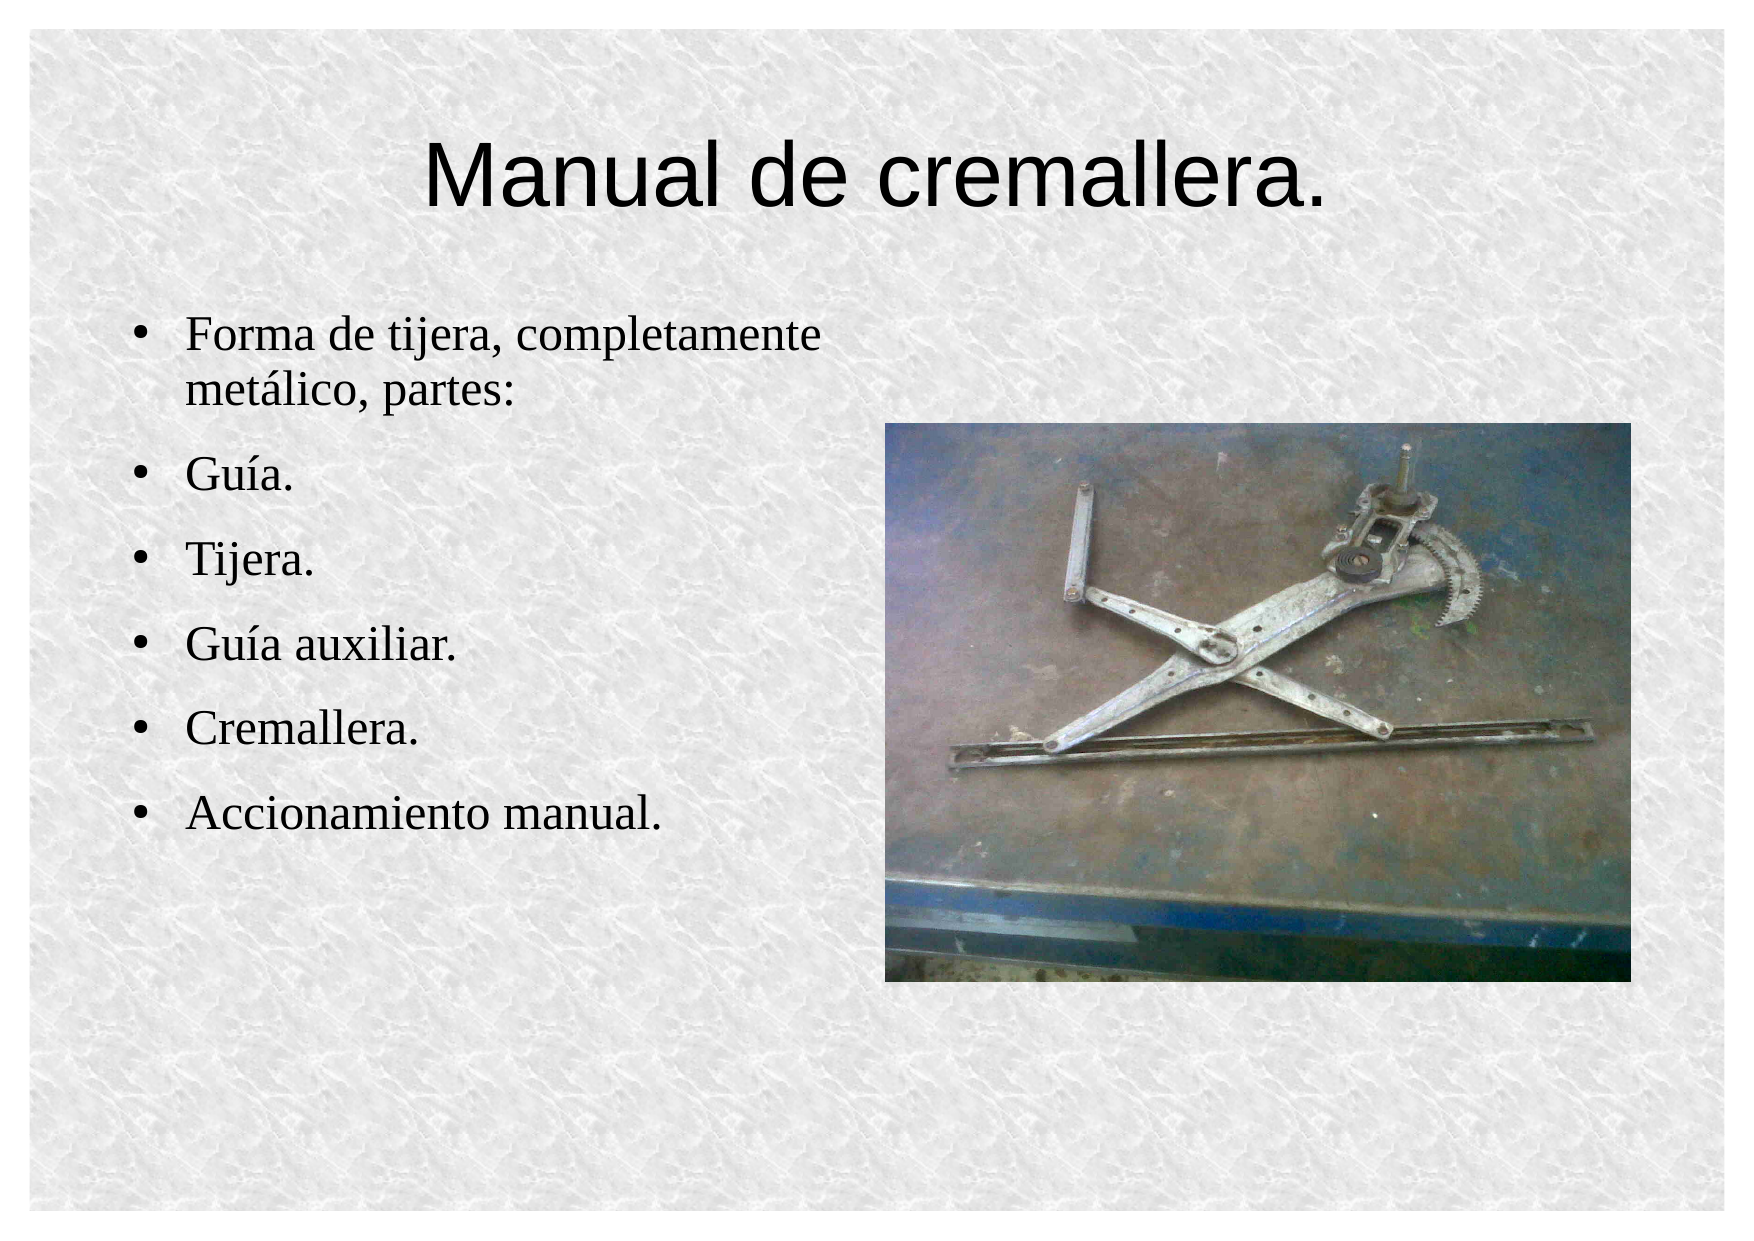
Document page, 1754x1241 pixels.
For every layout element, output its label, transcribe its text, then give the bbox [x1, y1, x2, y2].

list Forma de tijera, completamente metálico, partes: Guía. Tijera. Guía auxiliar. Cremallera. Accionamiento manual. [114, 305, 859, 1086]
title Manual de cremallera. [114, 83, 1640, 267]
picture [29, 29, 1725, 1211]
